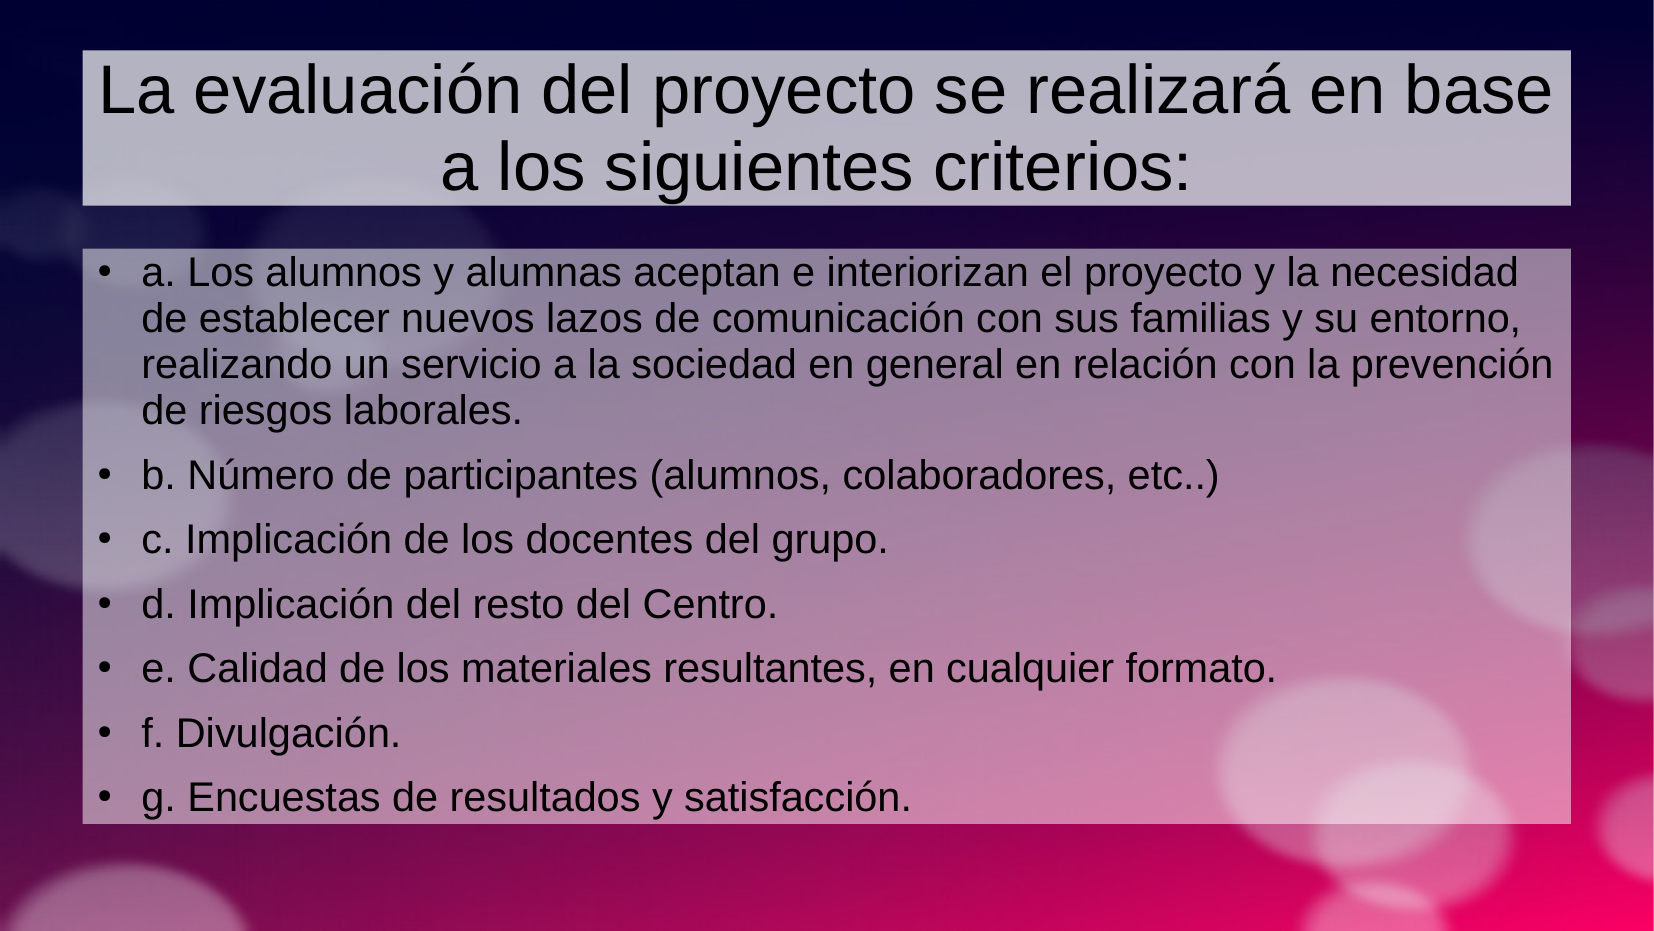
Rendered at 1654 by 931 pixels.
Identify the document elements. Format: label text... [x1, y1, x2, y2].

list a. Los alumnos y alumnas aceptan e interiorizan el proyecto y la necesidad de establecer nuevos lazos de comunicación con sus familias y su entorno, realizando un servicio a la sociedad en general en relación con la prevención de riesgos laborales. b. Número de participantes (alumnos, colaboradores, etc..) c. Implicación de los docentes del grupo. d. Implicación del resto del Centro. e. Calidad de los materiales resultantes, en cualquier formato. f. Divulgación. g. Encuestas de resultados y satisfacción. [82, 248, 1571, 824]
picture [0, 0, 1654, 931]
title La evaluación del proyecto se realizará en base a los siguientes criterios: [82, 50, 1571, 206]
